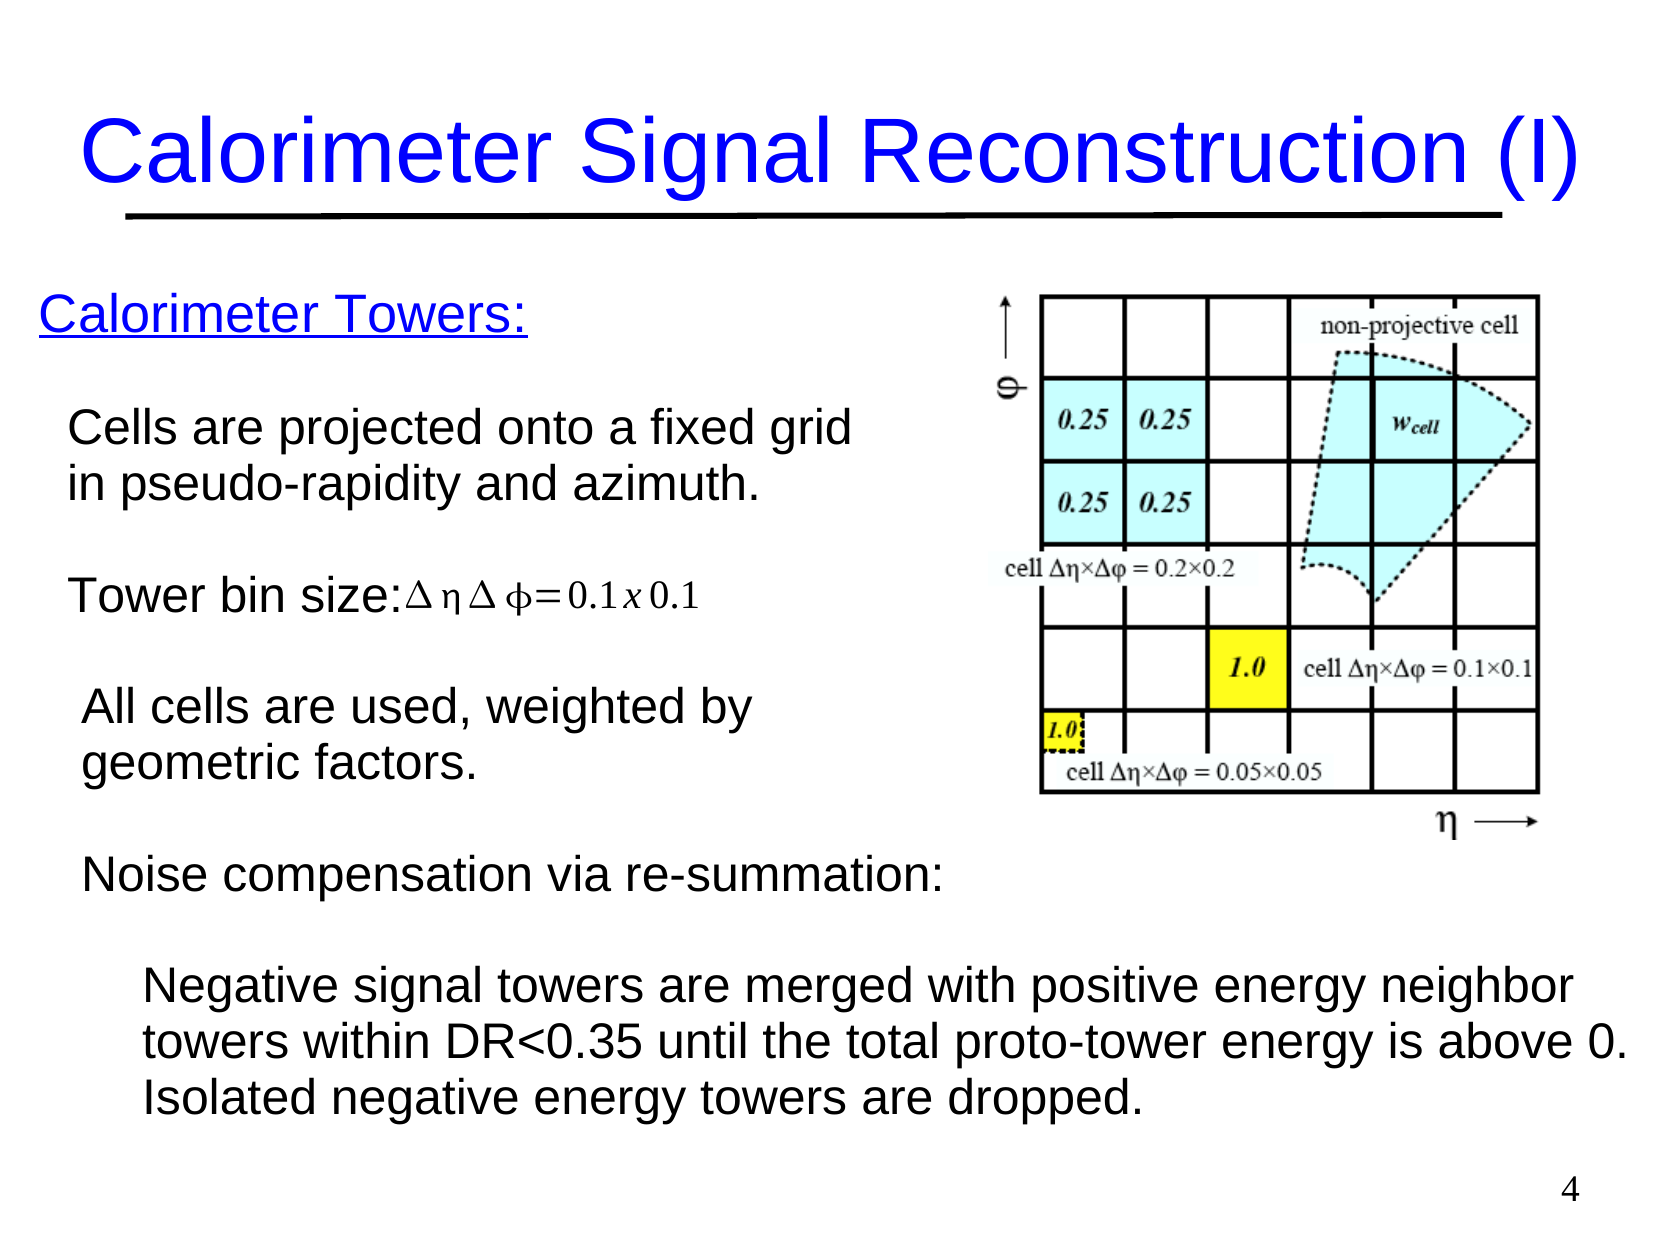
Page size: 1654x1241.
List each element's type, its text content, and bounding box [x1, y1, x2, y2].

picture [988, 279, 1556, 840]
chart [394, 573, 710, 619]
text_box Calorimeter Towers: Cells are projected onto a fixed grid in pseudo-rapidity and azimuth. Tower bin size: All cells are used, weighted by geometric factors. Noise compensation via re-summation: Negative signal towers are merged with positive energy neighbor towers within DR<0.35 until the total proto-tower energy is above 0. Isolated negative energy towers are dropped. [39, 283, 1600, 1125]
text_box Calorimeter Signal Reconstruction (I) [79, 99, 1605, 214]
